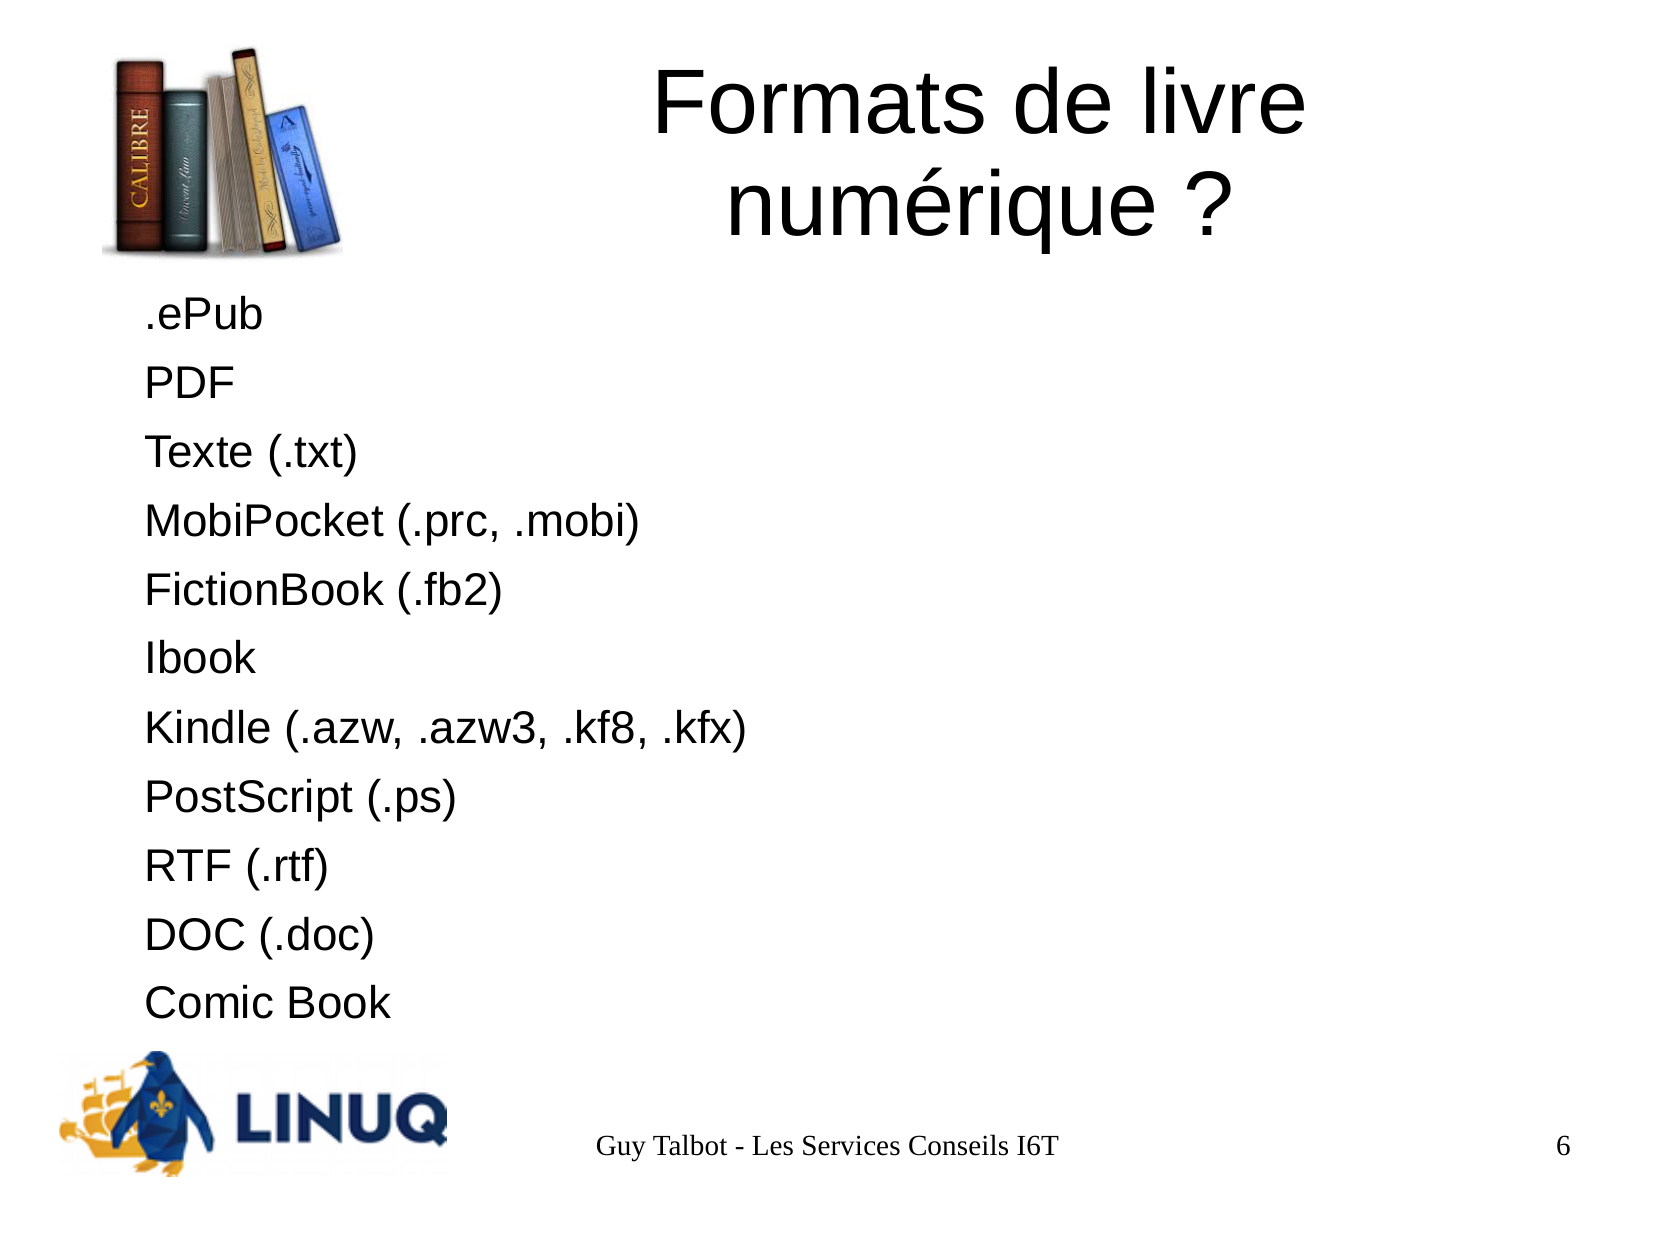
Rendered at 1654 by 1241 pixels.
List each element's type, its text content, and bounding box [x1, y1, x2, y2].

picture [102, 45, 343, 262]
picture [59, 1051, 447, 1177]
title Formats de livre numérique ? [389, 0, 1571, 307]
text_box .ePub PDF Texte (.txt) MobiPocket (.prc, .mobi) FictionBook (.fb2) Ibook Kindle (.azw, .azw3, .kf8, .kfx) PostScript (.ps) RTF (.rtf) DOC (.doc) Comic Book [129, 280, 1536, 1100]
